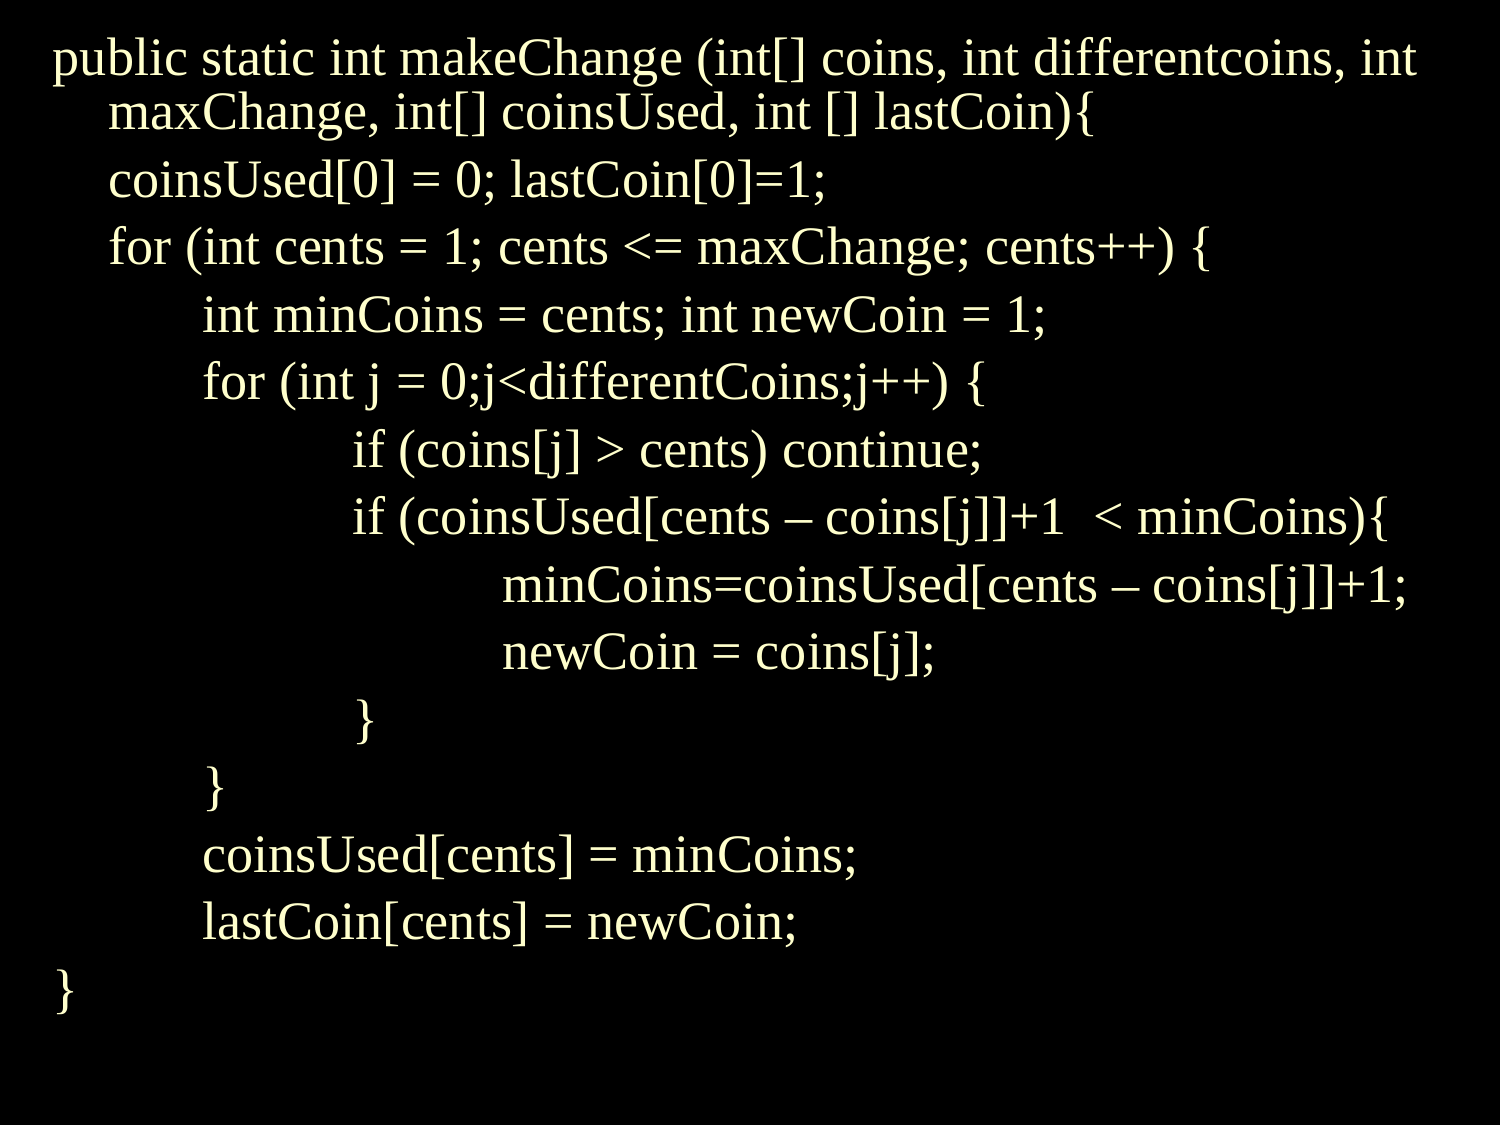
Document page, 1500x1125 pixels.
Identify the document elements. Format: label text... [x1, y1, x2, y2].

list public static int makeChange (int[] coins, int differentcoins, int maxChange, int[] coinsUsed, int [] lastCoin){ coinsUsed[0] = 0; lastCoin[0]=1; for (int cents = 1; cents <= maxChange; cents++) { int minCoins = cents; int newCoin = 1; for (int j = 0;j<differentCoins;j++) { if (coins[j] > cents) continue; if (coinsUsed[cents – coins[j]]+1 < minCoins){ minCoins=coinsUsed[cents – coins[j]]+1; newCoin = coins[j]; } } coinsUsed[cents] = minCoins; lastCoin[cents] = newCoin; } [37, 24, 1468, 1101]
